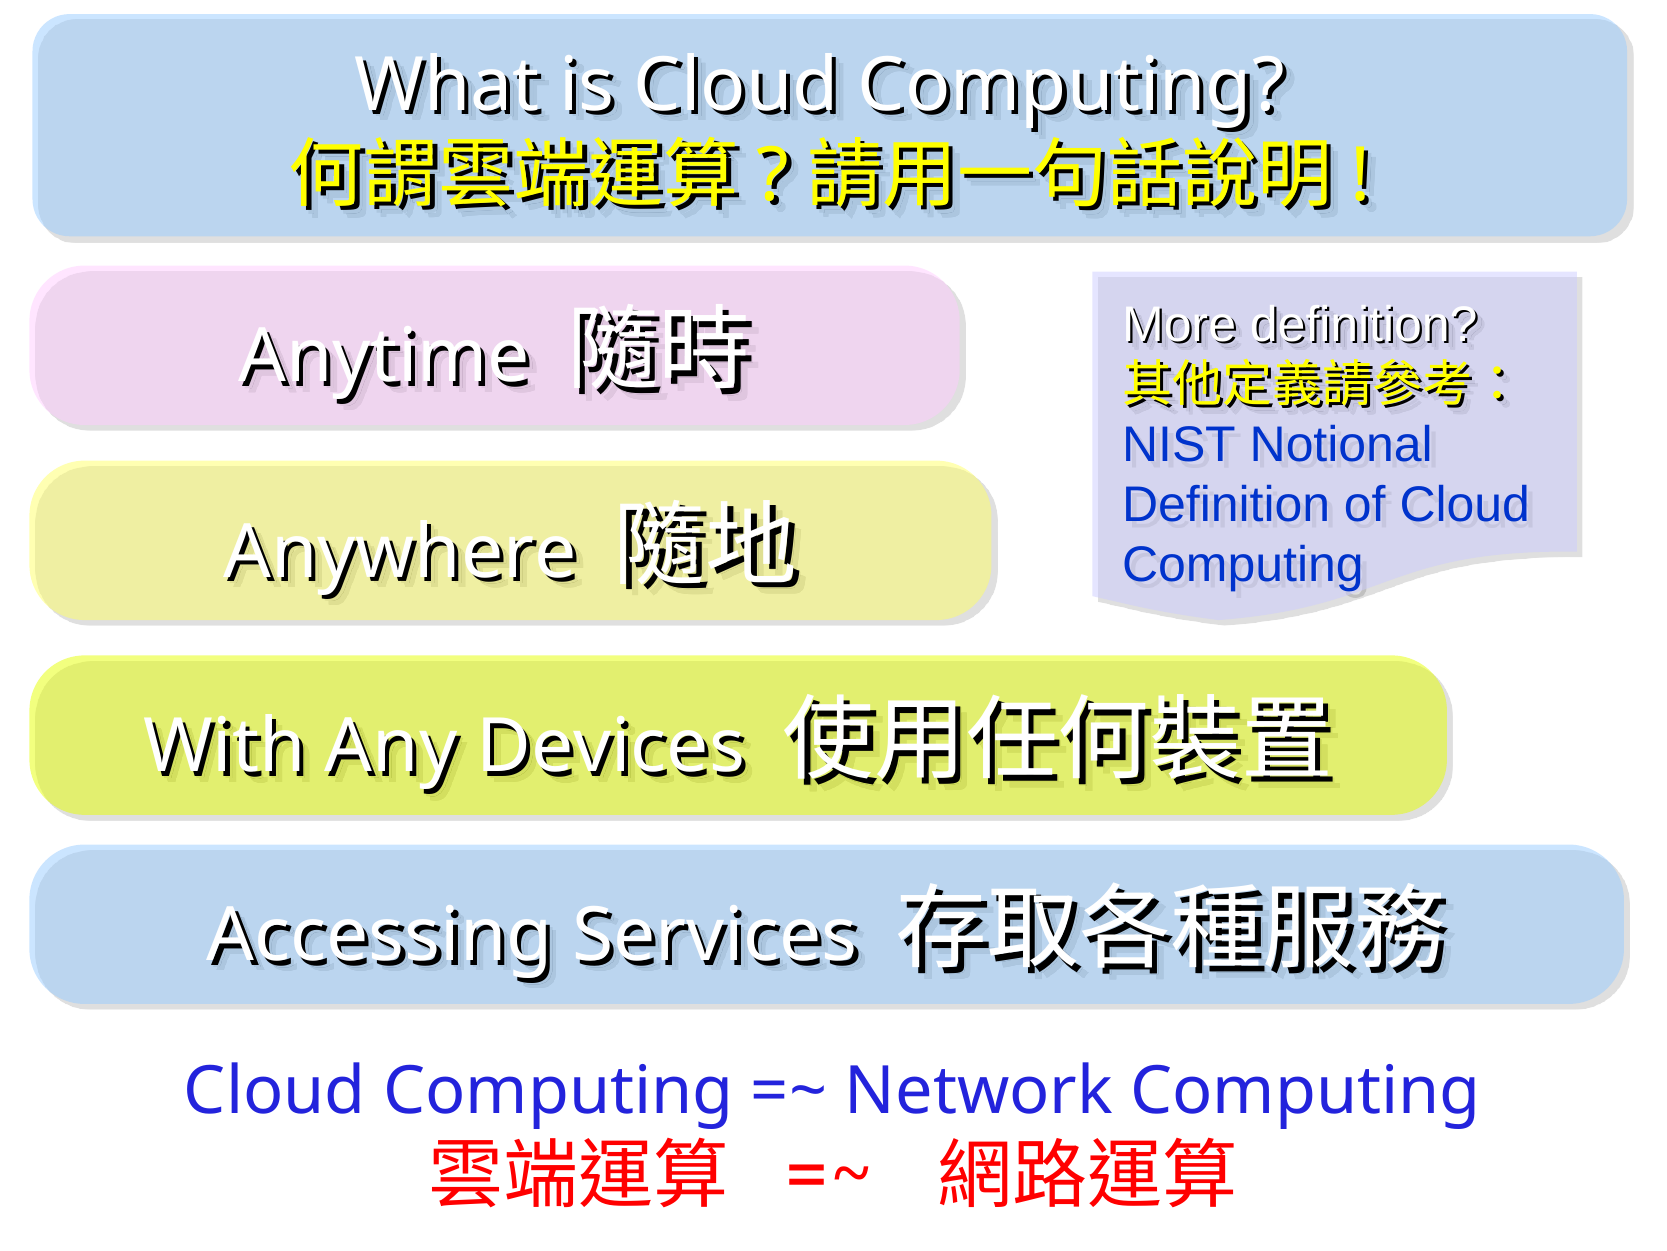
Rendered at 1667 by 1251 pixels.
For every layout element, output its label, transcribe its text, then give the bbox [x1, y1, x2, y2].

text_box Cloud Computing =~ Network Computing 雲端運算 =~ 網路運算 [0, 1039, 1667, 1225]
text_box Accessing Services 存取各種服務 [29, 844, 1624, 1004]
text_box Anywhere 隨地 [29, 460, 992, 621]
text_box With Any Devices 使用任何裝置 [29, 655, 1447, 815]
text_box What is Cloud Computing? 何謂雲端運算?請用一句話說明! [32, 14, 1628, 237]
text_box Anytime 隨時 [29, 265, 960, 426]
text_box More definition? 其他定義請參考：NIST Notional Definition of Cloud Computing [1092, 271, 1577, 621]
